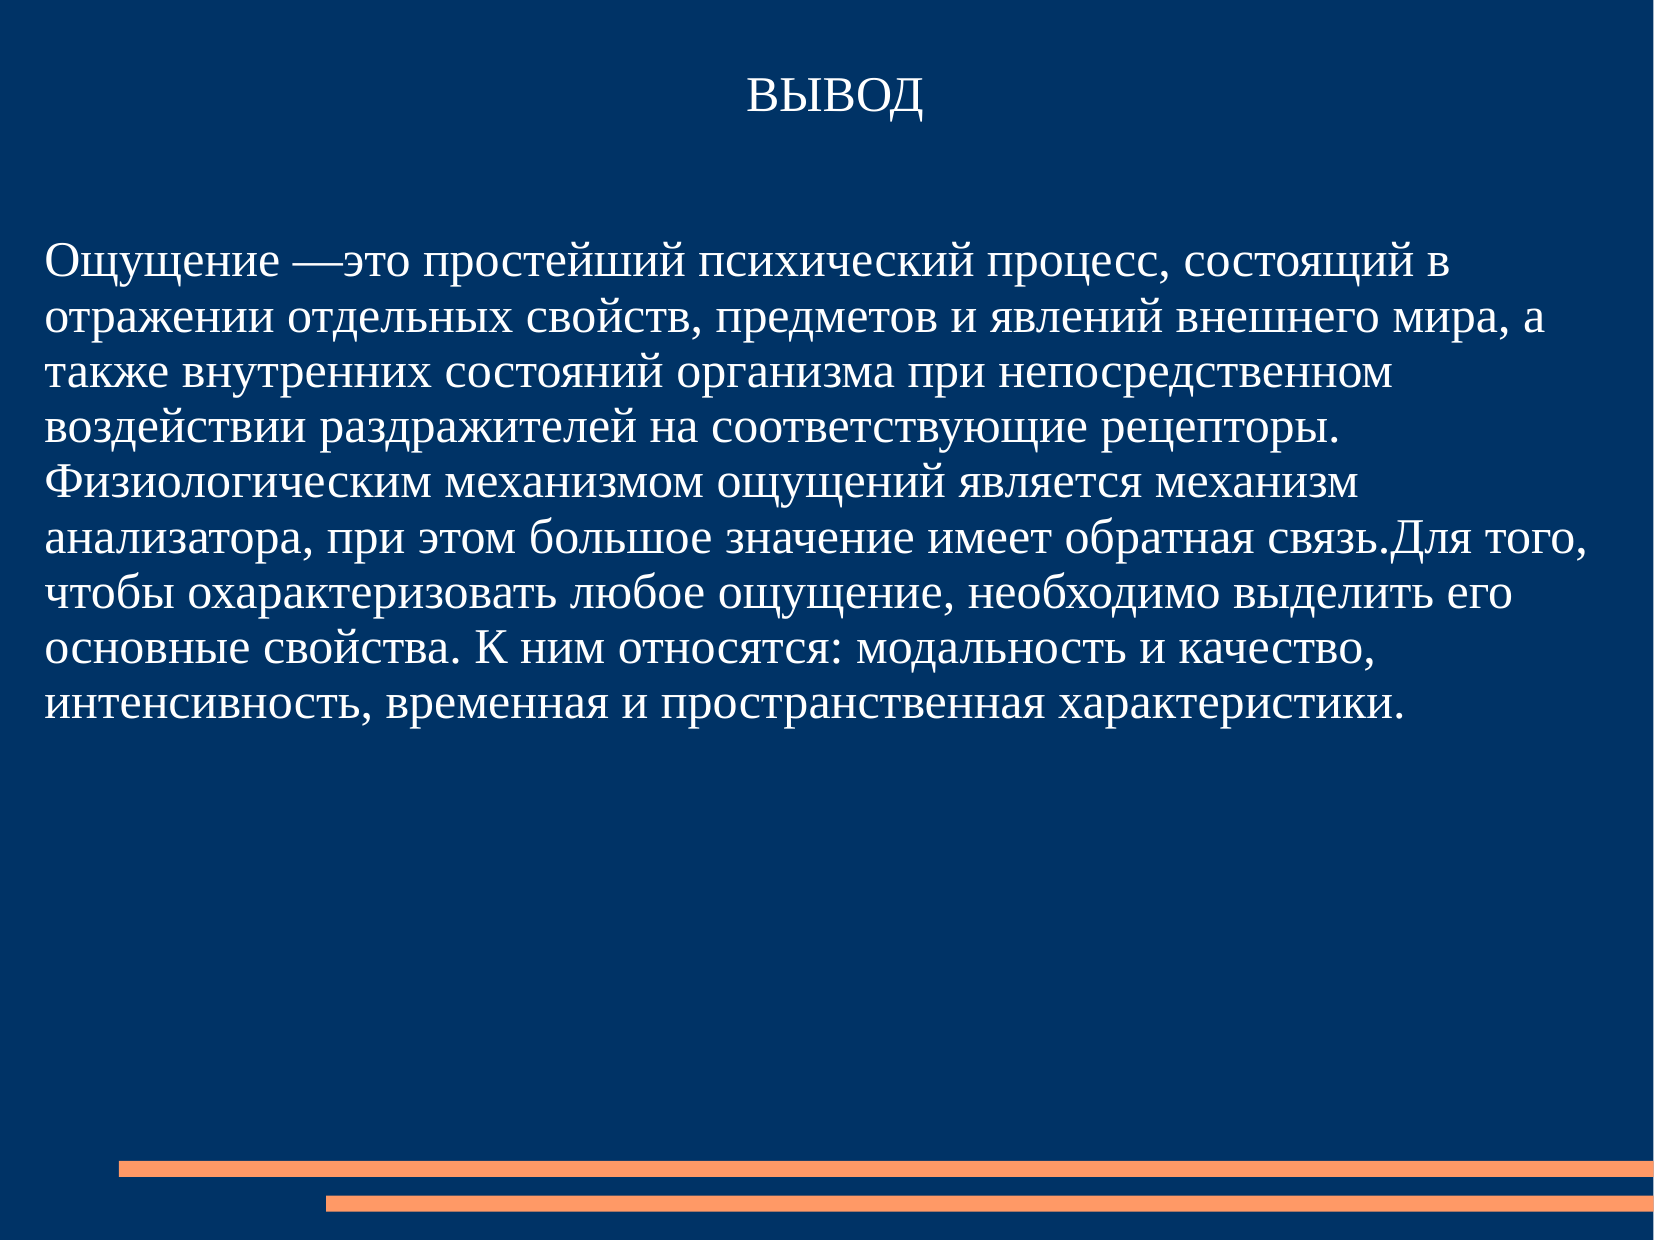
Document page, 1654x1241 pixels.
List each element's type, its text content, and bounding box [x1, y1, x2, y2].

text_box ВЫВОД Ощущение —это простейший психический процесс, состоящий в отражении отдельных свойств, предметов и явлений внешнего мира, а также внутренних состояний организма при непосредственном воздействии раздражителей на соответствующие рецепторы. Физиологическим механизмом ощущений является механизм анализатора, при этом большое значение имеет обратная связь.Для того, чтобы охарактеризовать любое ощущение, необходимо выделить его основные свойства. К ним относятся: модальность и качество, интенсивность, временная и пространственная характеристики. [29, 59, 1641, 827]
